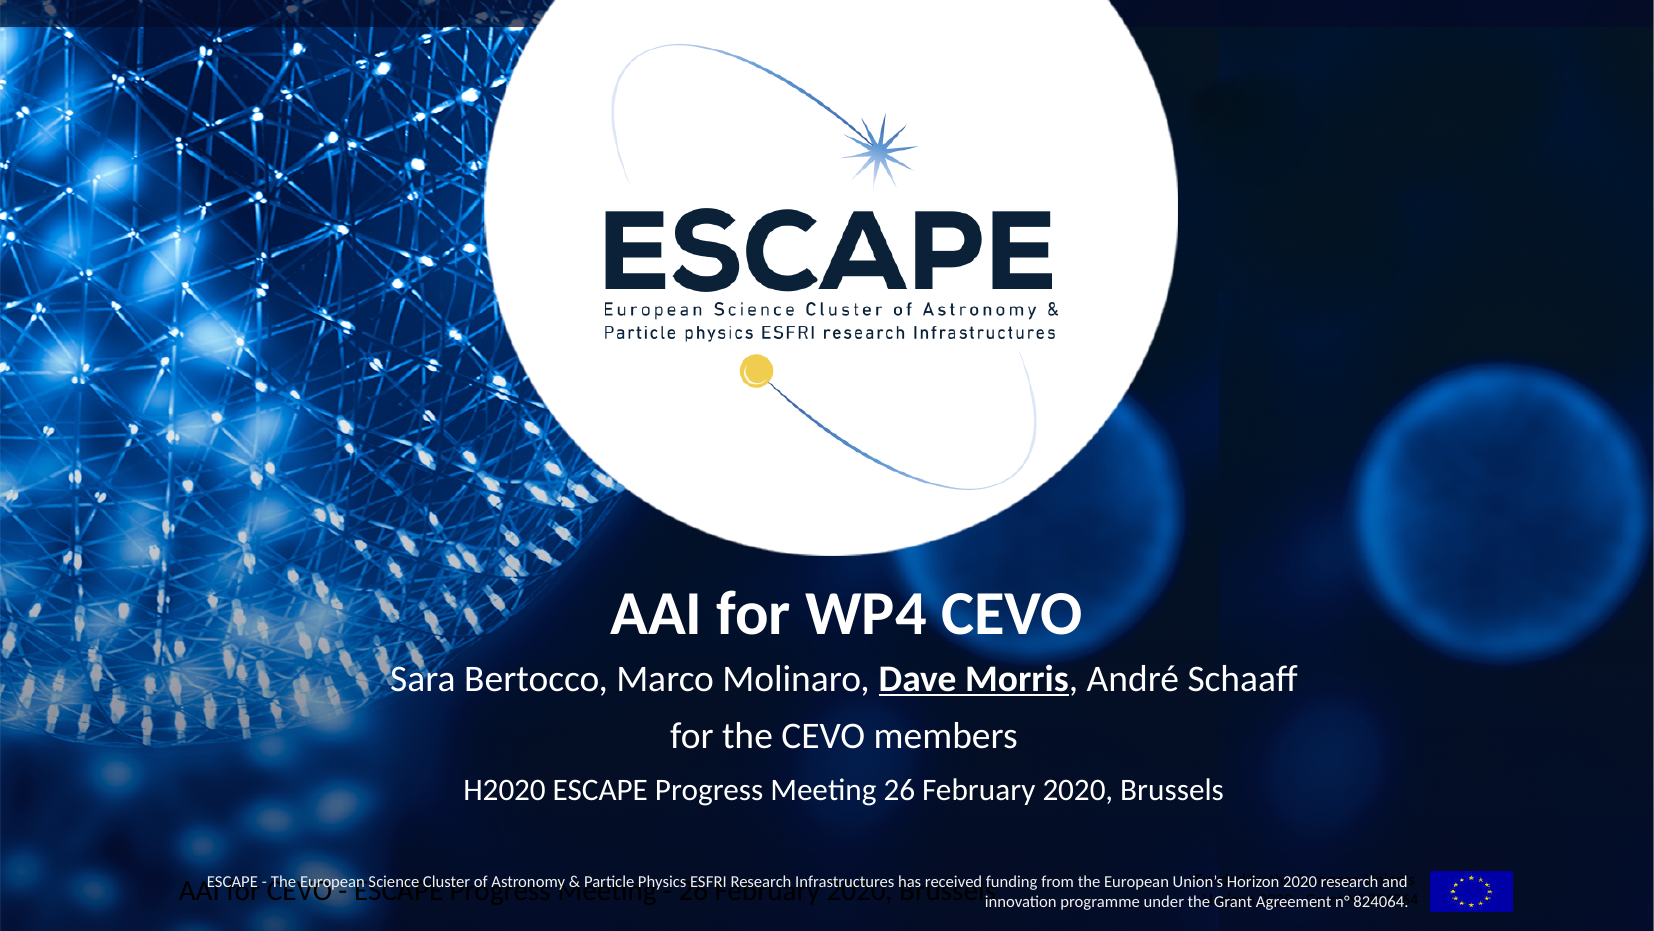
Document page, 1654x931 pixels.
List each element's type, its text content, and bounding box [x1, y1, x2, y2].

subtitle Sara Bertocco, Marco Molinaro, Dave Morris, André Schaaff for the CEVO members H2020 ESCAPE Progress Meeting 26 February 2020, Brussels [268, 653, 1421, 855]
title AAI for WP4 CEVO [100, 554, 1593, 654]
picture [0, 0, 1654, 931]
